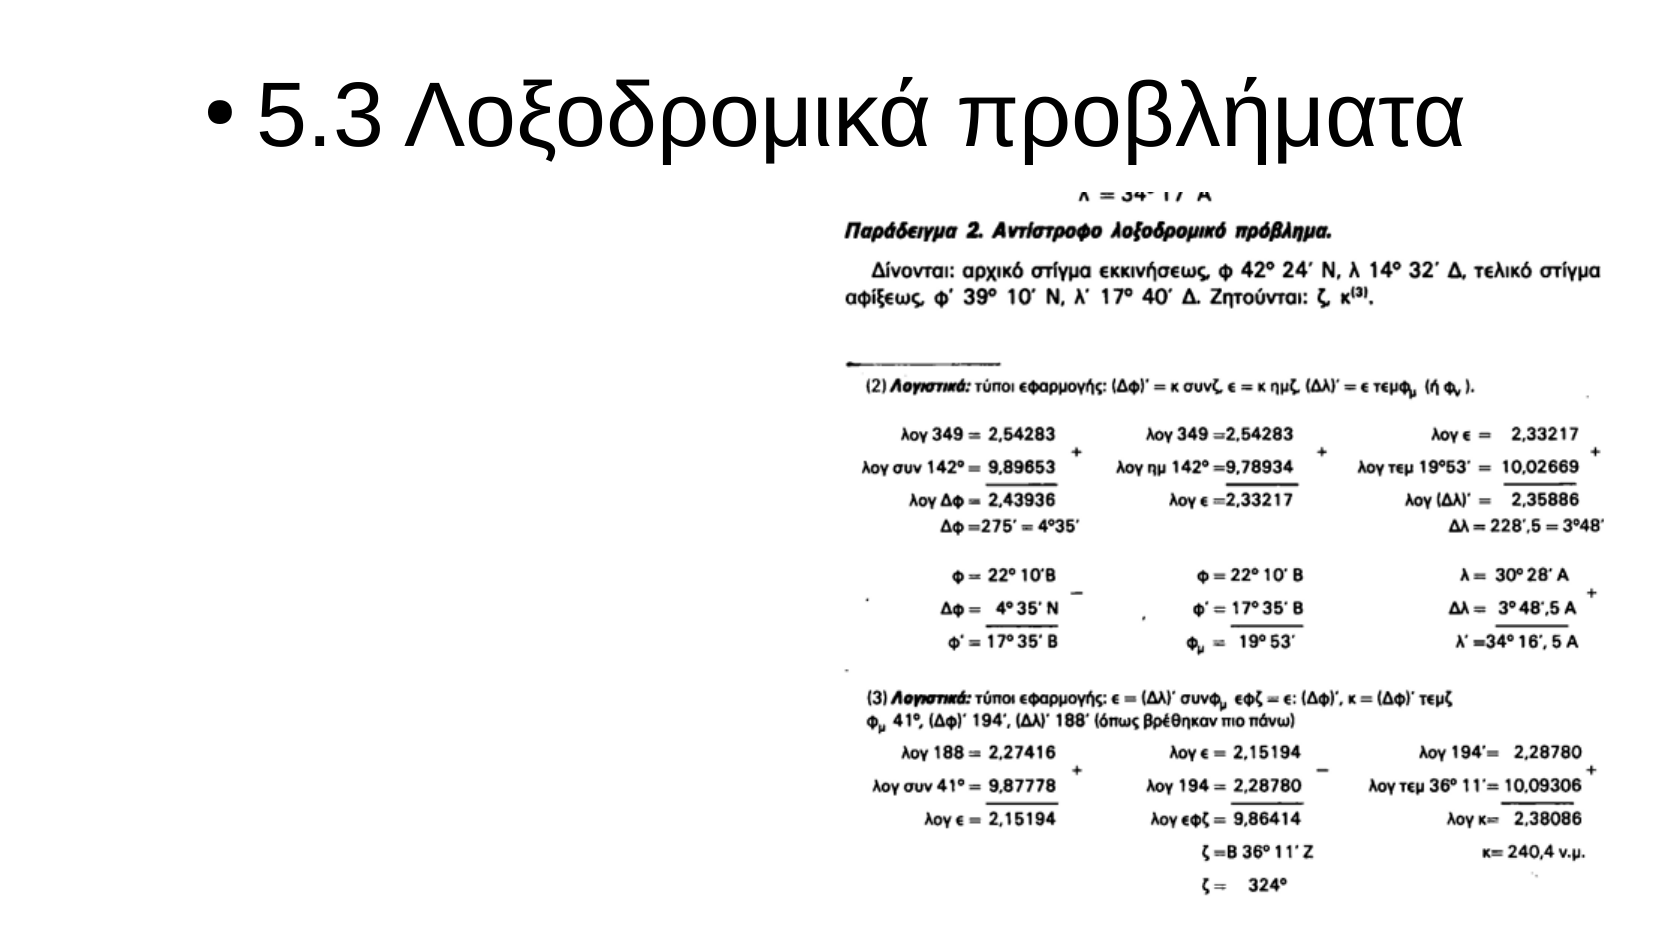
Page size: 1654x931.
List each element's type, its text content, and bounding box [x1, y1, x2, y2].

picture [825, 192, 1613, 901]
title 5.3 Λοξοδρομικά προβλήματα [82, 37, 1571, 193]
